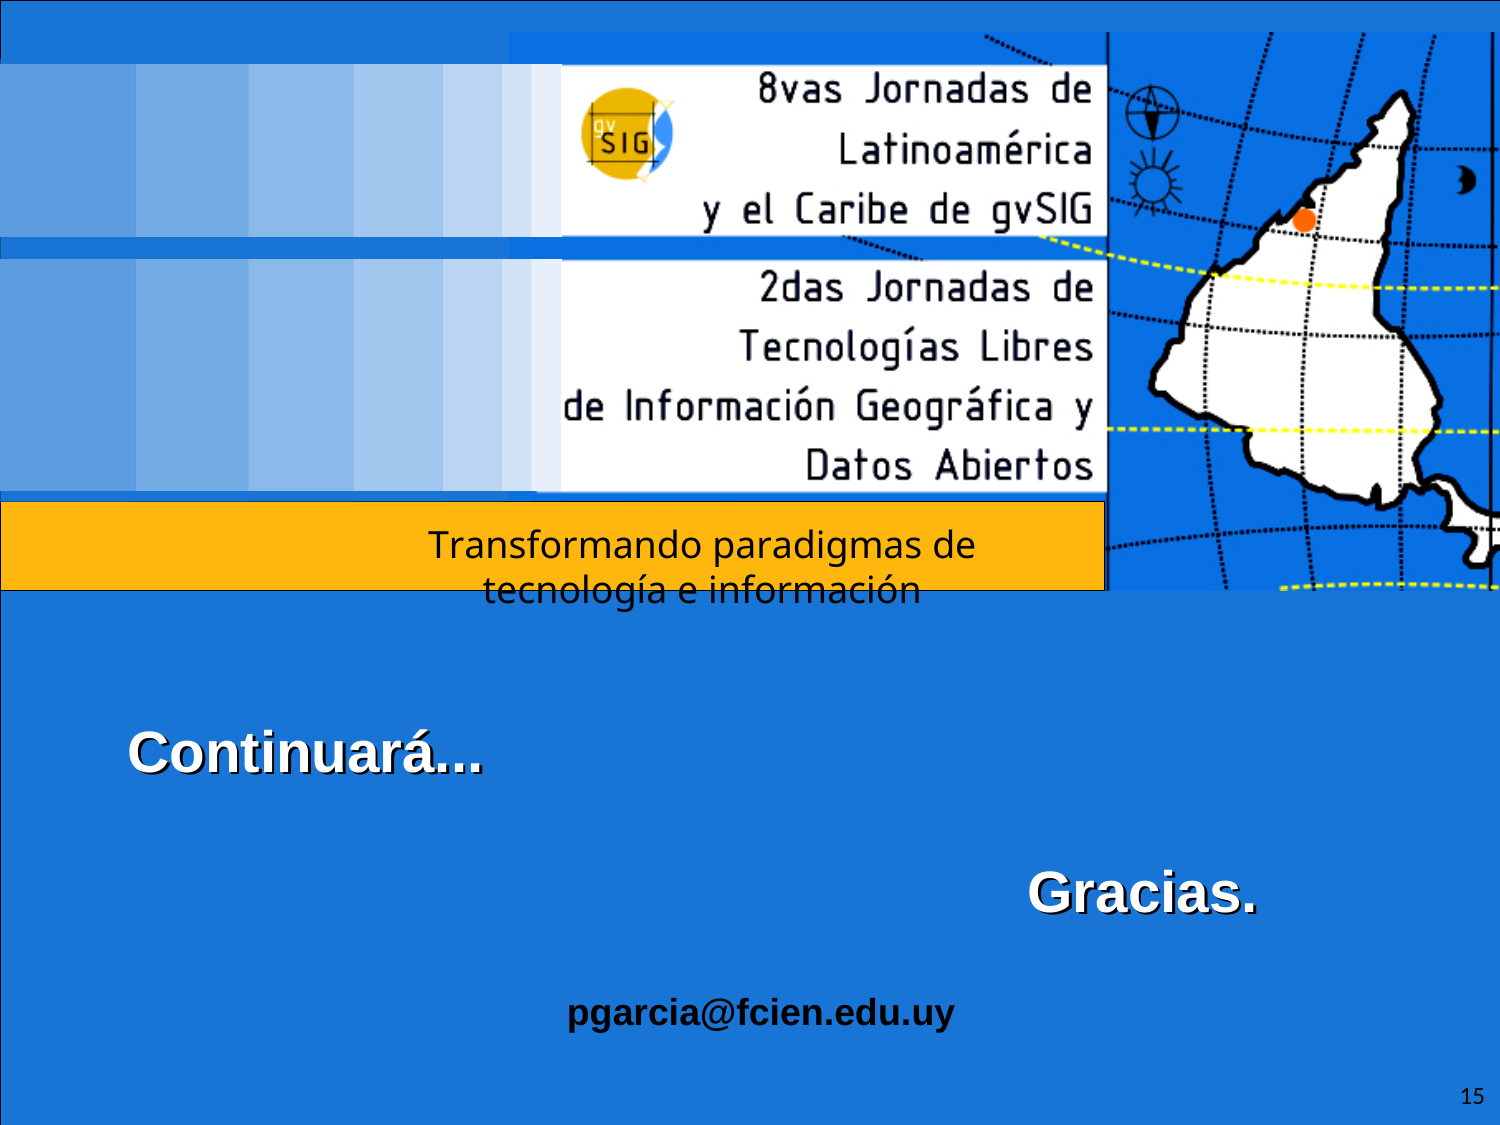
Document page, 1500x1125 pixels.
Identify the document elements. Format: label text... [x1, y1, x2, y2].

title Continuará... Gracias. [112, 706, 1388, 932]
text_box pgarcia@fcien.edu.uy [236, 979, 1287, 1093]
picture [509, 32, 1500, 591]
text_box <número> [1149, 1065, 1500, 1125]
